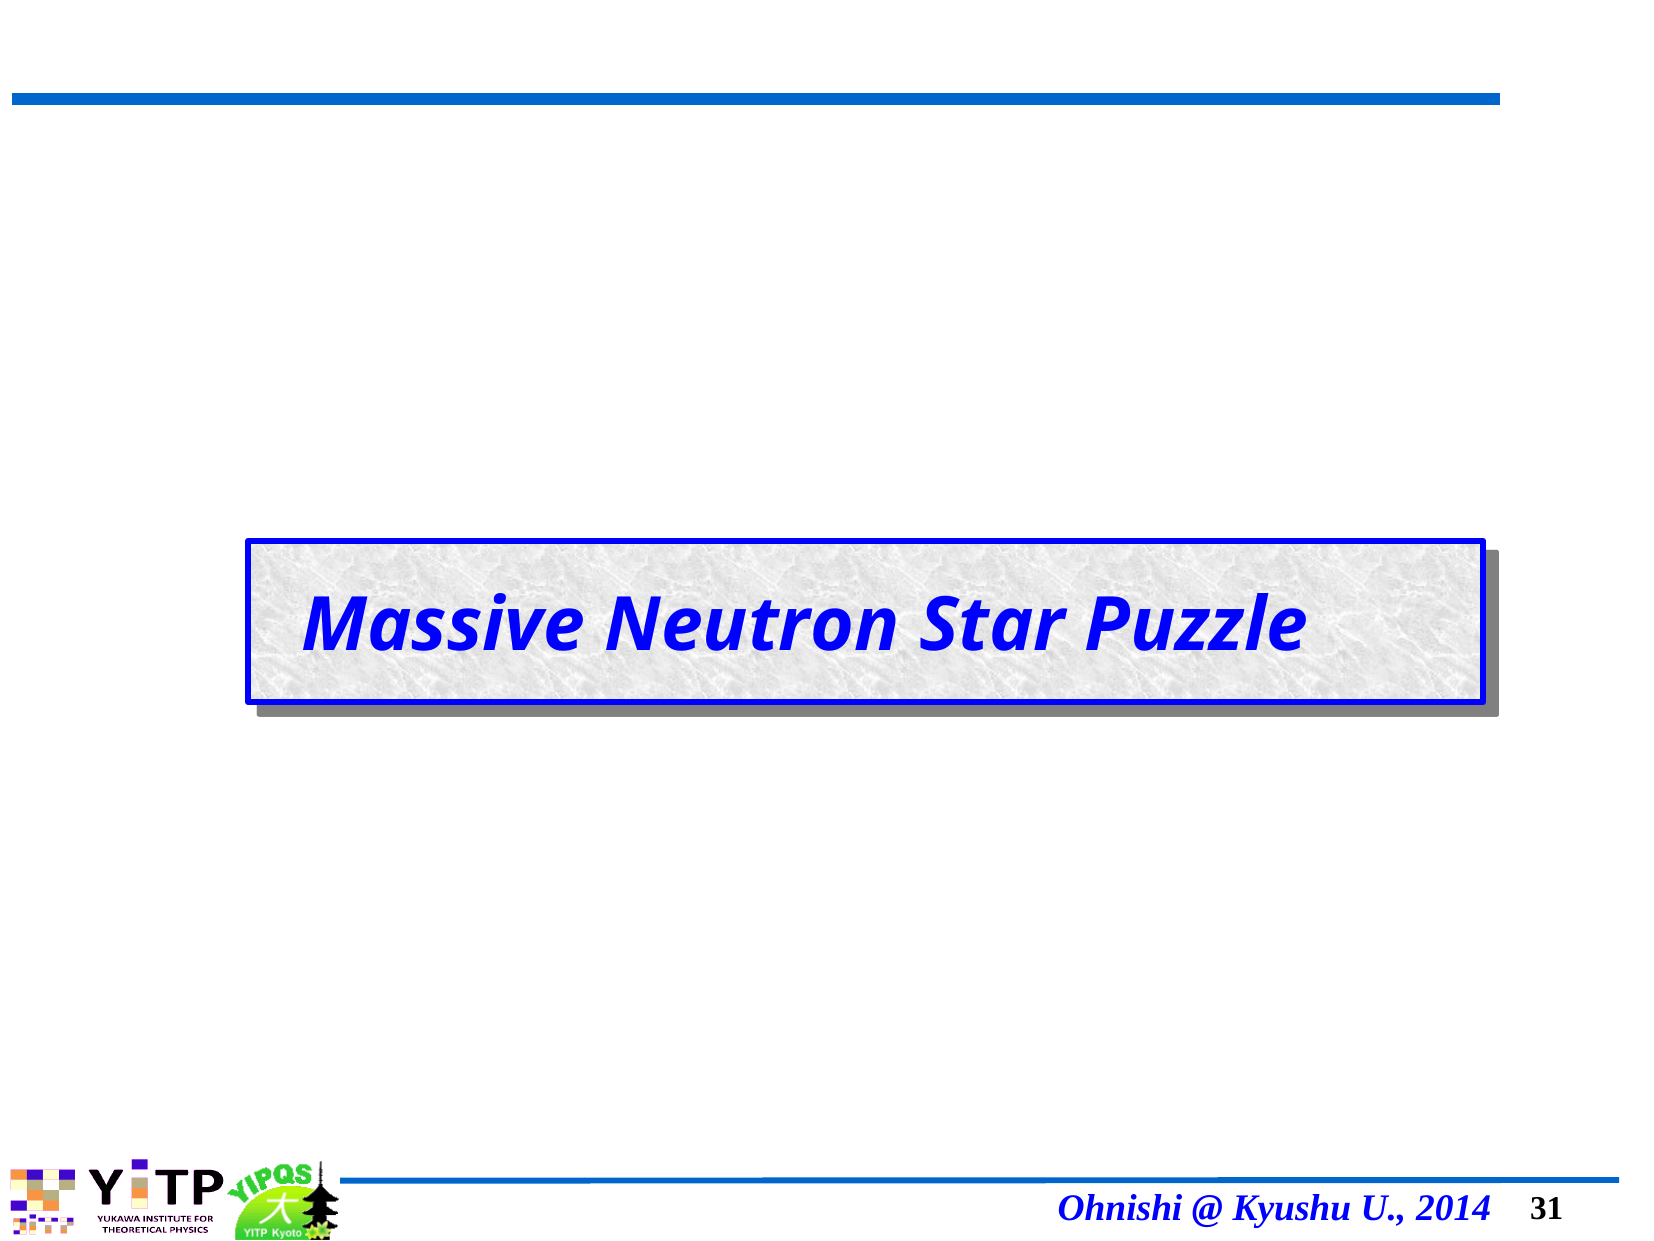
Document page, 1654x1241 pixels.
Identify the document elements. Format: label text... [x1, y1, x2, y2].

text_box Massive Neutron Star Puzzle [248, 540, 1484, 686]
picture [0, 1154, 340, 1241]
picture [251, 686, 1480, 699]
